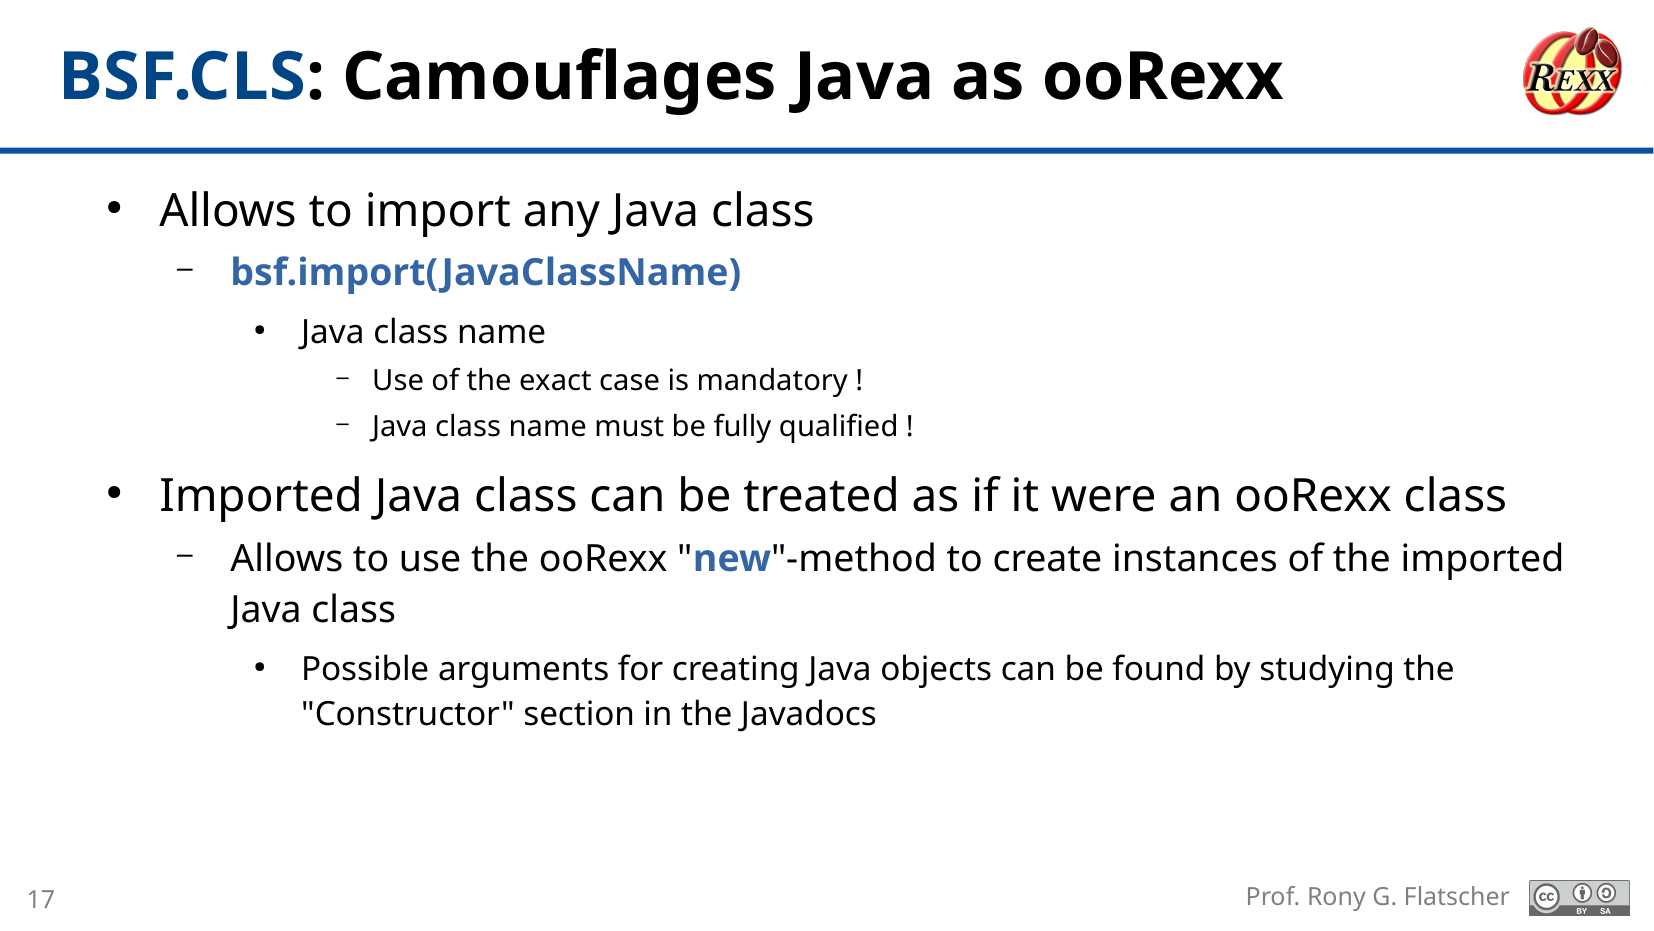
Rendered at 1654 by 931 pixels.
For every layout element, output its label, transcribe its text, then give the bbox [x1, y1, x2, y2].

title BSF.CLS: Camouflages Java as ooRexx [0, 0, 1625, 148]
list Allows to import any Java class bsf.import(JavaClassName) Java class name Use of the exact case is mandatory ! Java class name must be fully qualified ! Imported Java class can be treated as if it were an ooRexx class Allows to use the ooRexx "new"-method to create instances of the imported Java class Possible arguments for creating Java objects can be found by studying the "Constructor" section in the Javadocs [88, 177, 1577, 857]
